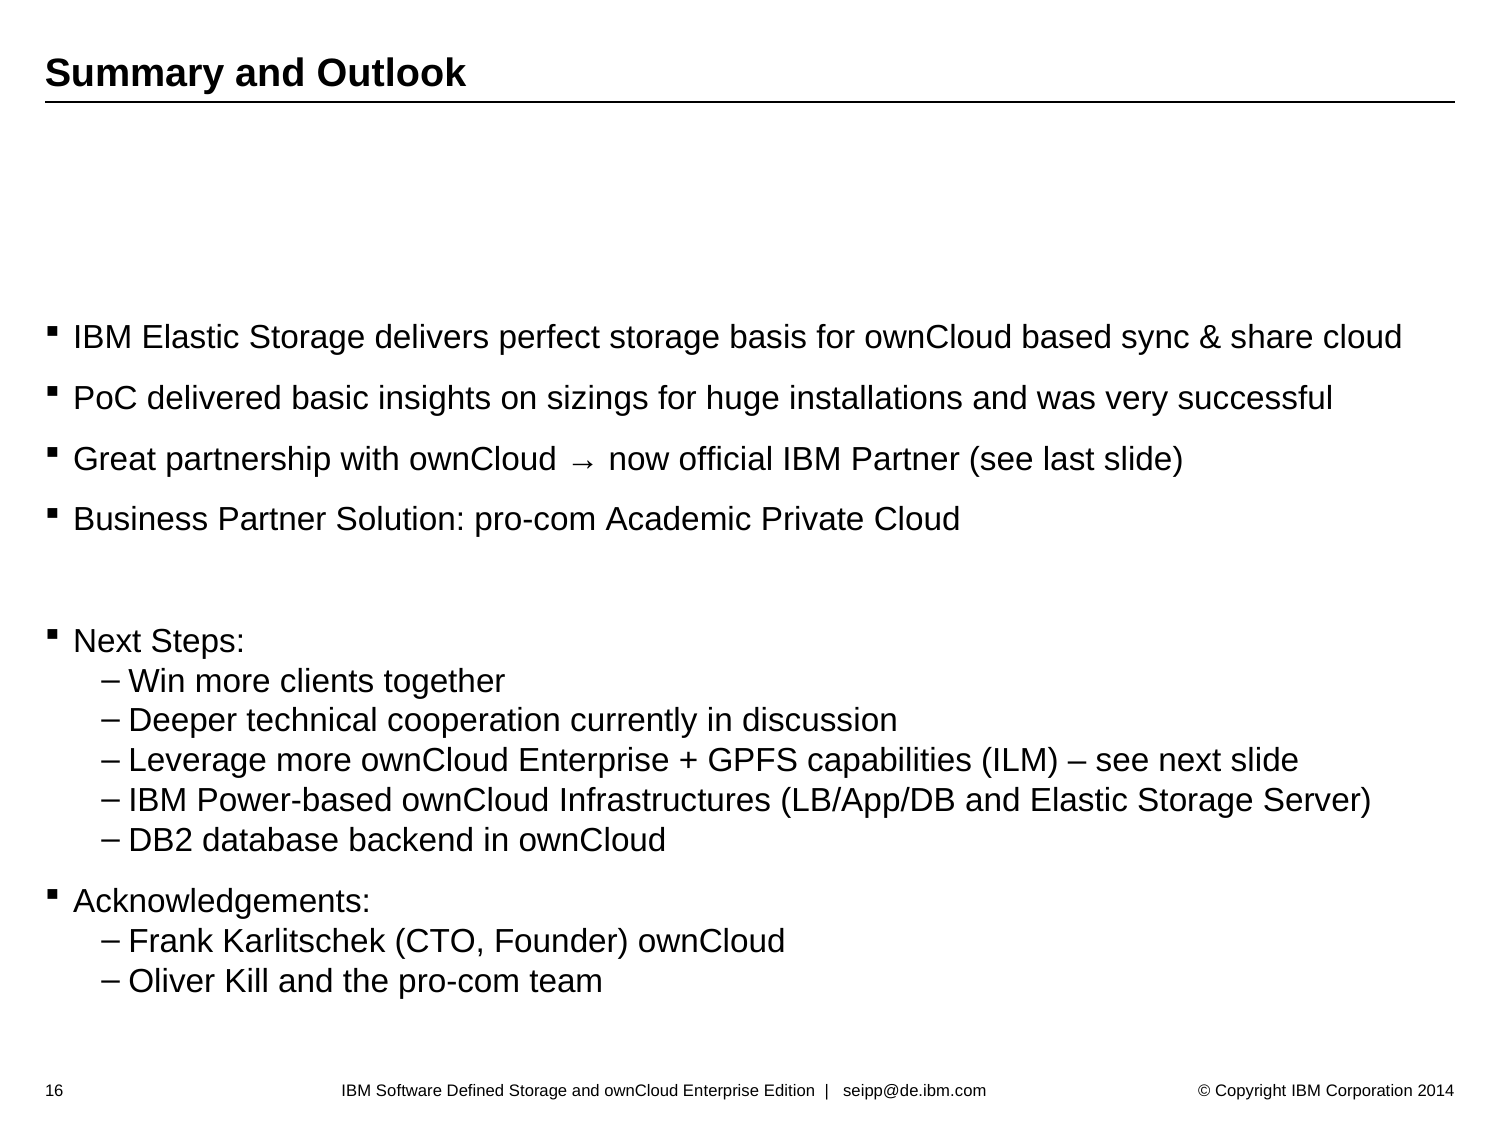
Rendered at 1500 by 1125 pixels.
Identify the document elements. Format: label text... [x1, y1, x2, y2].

title Summary and Outlook [29, 44, 1455, 99]
list IBM Elastic Storage delivers perfect storage basis for ownCloud based sync & share cloud PoC delivered basic insights on sizings for huge installations and was very successful Great partnership with ownCloud → now official IBM Partner (see last slide) Business Partner Solution: pro-com Academic Private Cloud Next Steps: Win more clients together Deeper technical cooperation currently in discussion Leverage more ownCloud Enterprise + GPFS capabilities (ILM) – see next slide IBM Power-based ownCloud Infrastructures (LB/App/DB and Elastic Storage Server) DB2 database backend in ownCloud Acknowledgements: Frank Karlitschek (CTO, Founder) ownCloud Oliver Kill and the pro-com team [29, 307, 1463, 1047]
